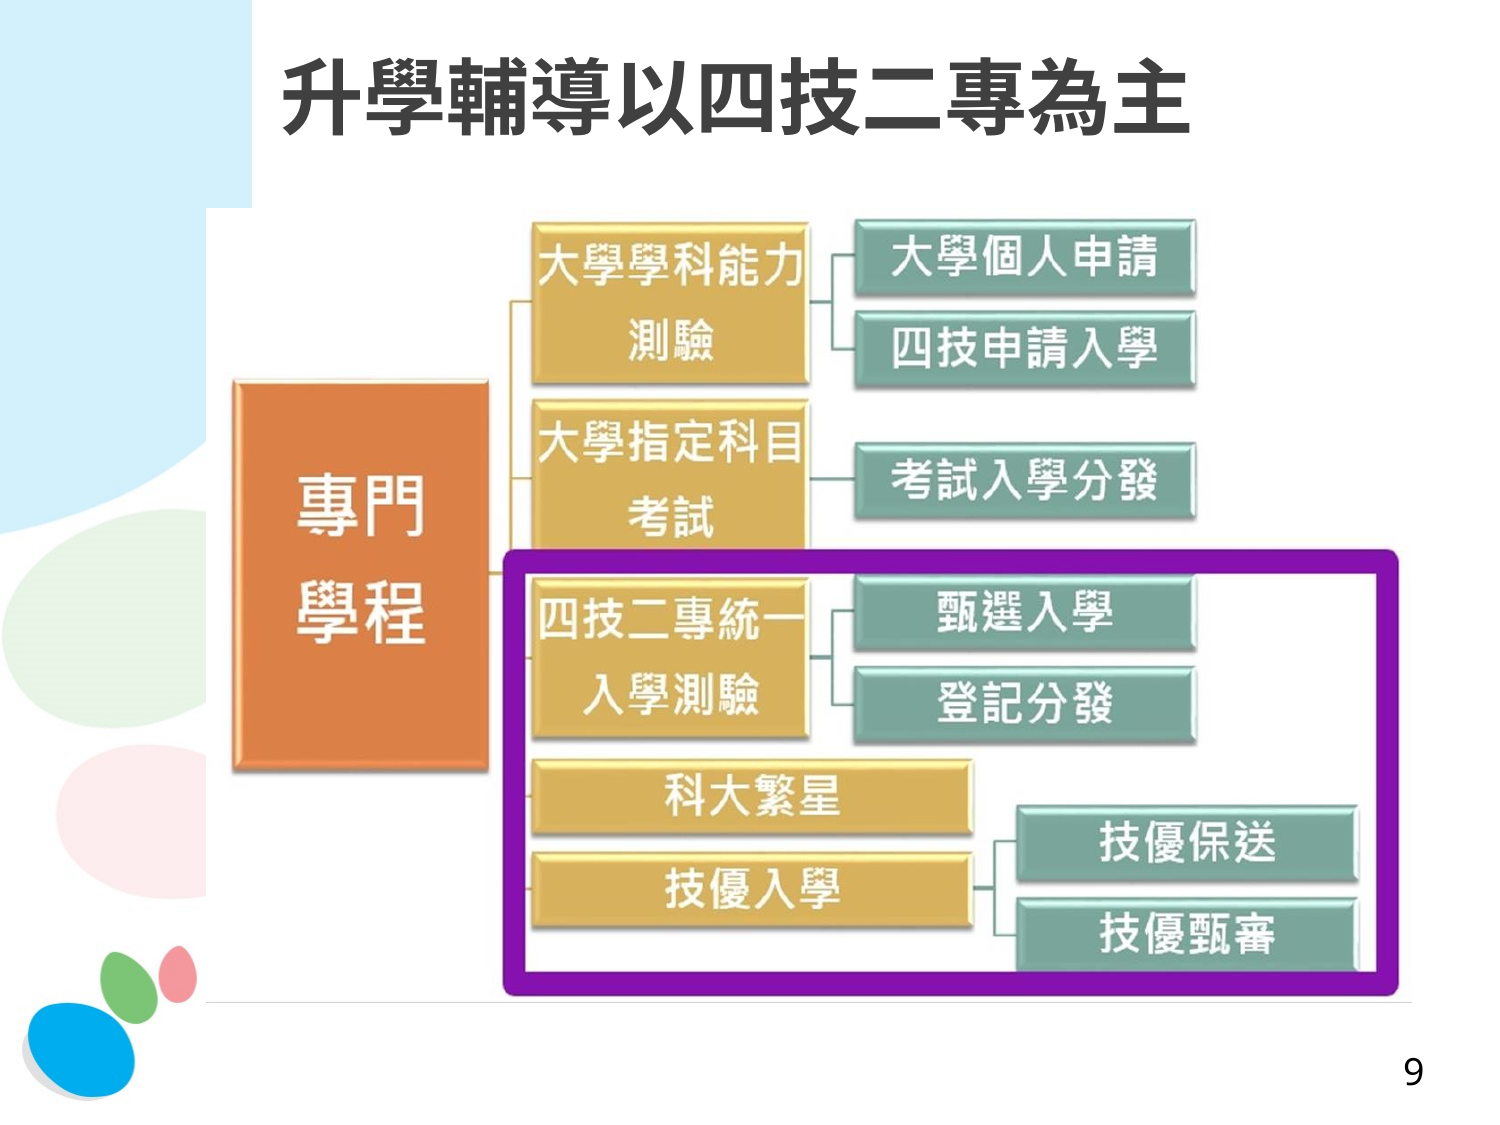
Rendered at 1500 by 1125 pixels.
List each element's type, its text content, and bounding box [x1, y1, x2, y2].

picture [0, 0, 1412, 1104]
text_box 9 [1396, 1055, 1451, 1102]
title 升學輔導以四技二專為主 [278, 42, 1199, 148]
